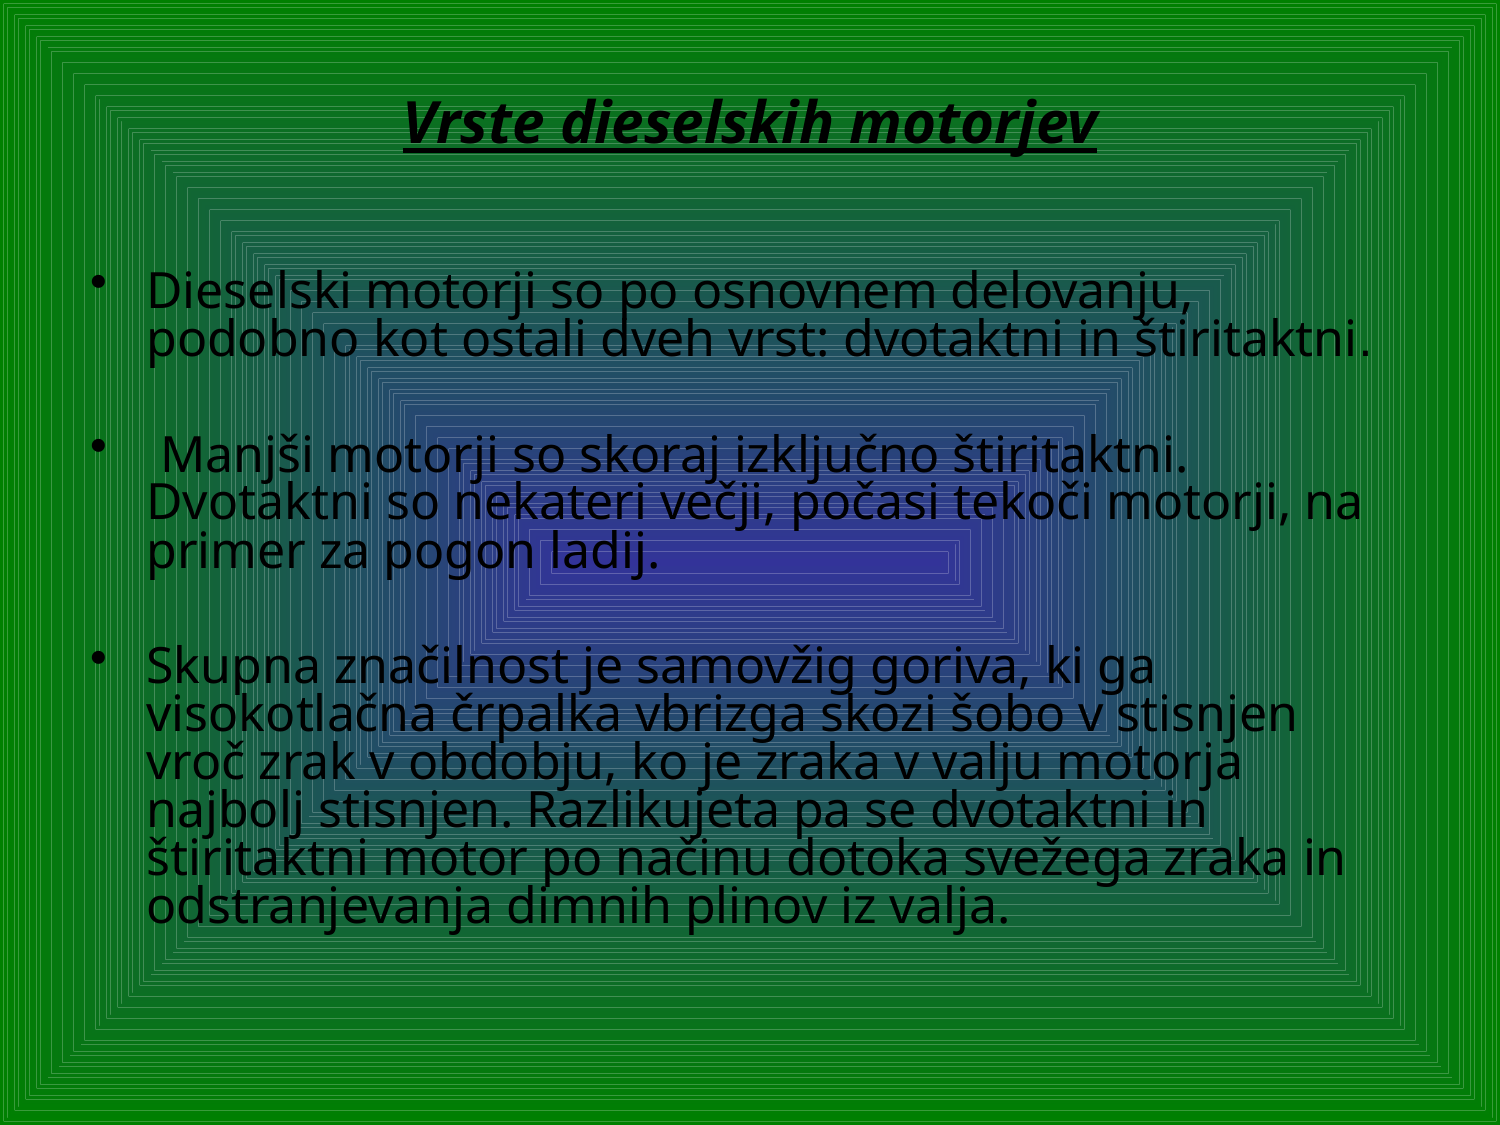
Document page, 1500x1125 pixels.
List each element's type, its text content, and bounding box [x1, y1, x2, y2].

title Vrste dieselskih motorjev [75, 45, 1425, 197]
list Dieselski motorji so po osnovnem delovanju, podobno kot ostali dveh vrst: dvotaktni in štiritaktni. Manjši motorji so skoraj izključno štiritaktni. Dvotaktni so nekateri večji, počasi tekoči motorji, na primer za pogon ladij. Skupna značilnost je samovžig goriva, ki ga visokotlačna črpalka vbrizga skozi šobo v stisnjen vroč zrak v obdobju, ko je zraka v valju motorja najbolj stisnjen. Razlikujeta pa se dvotaktni in štiritaktni motor po načinu dotoka svežega zraka in odstranjevanja dimnih plinov iz valja. [75, 262, 1425, 1083]
